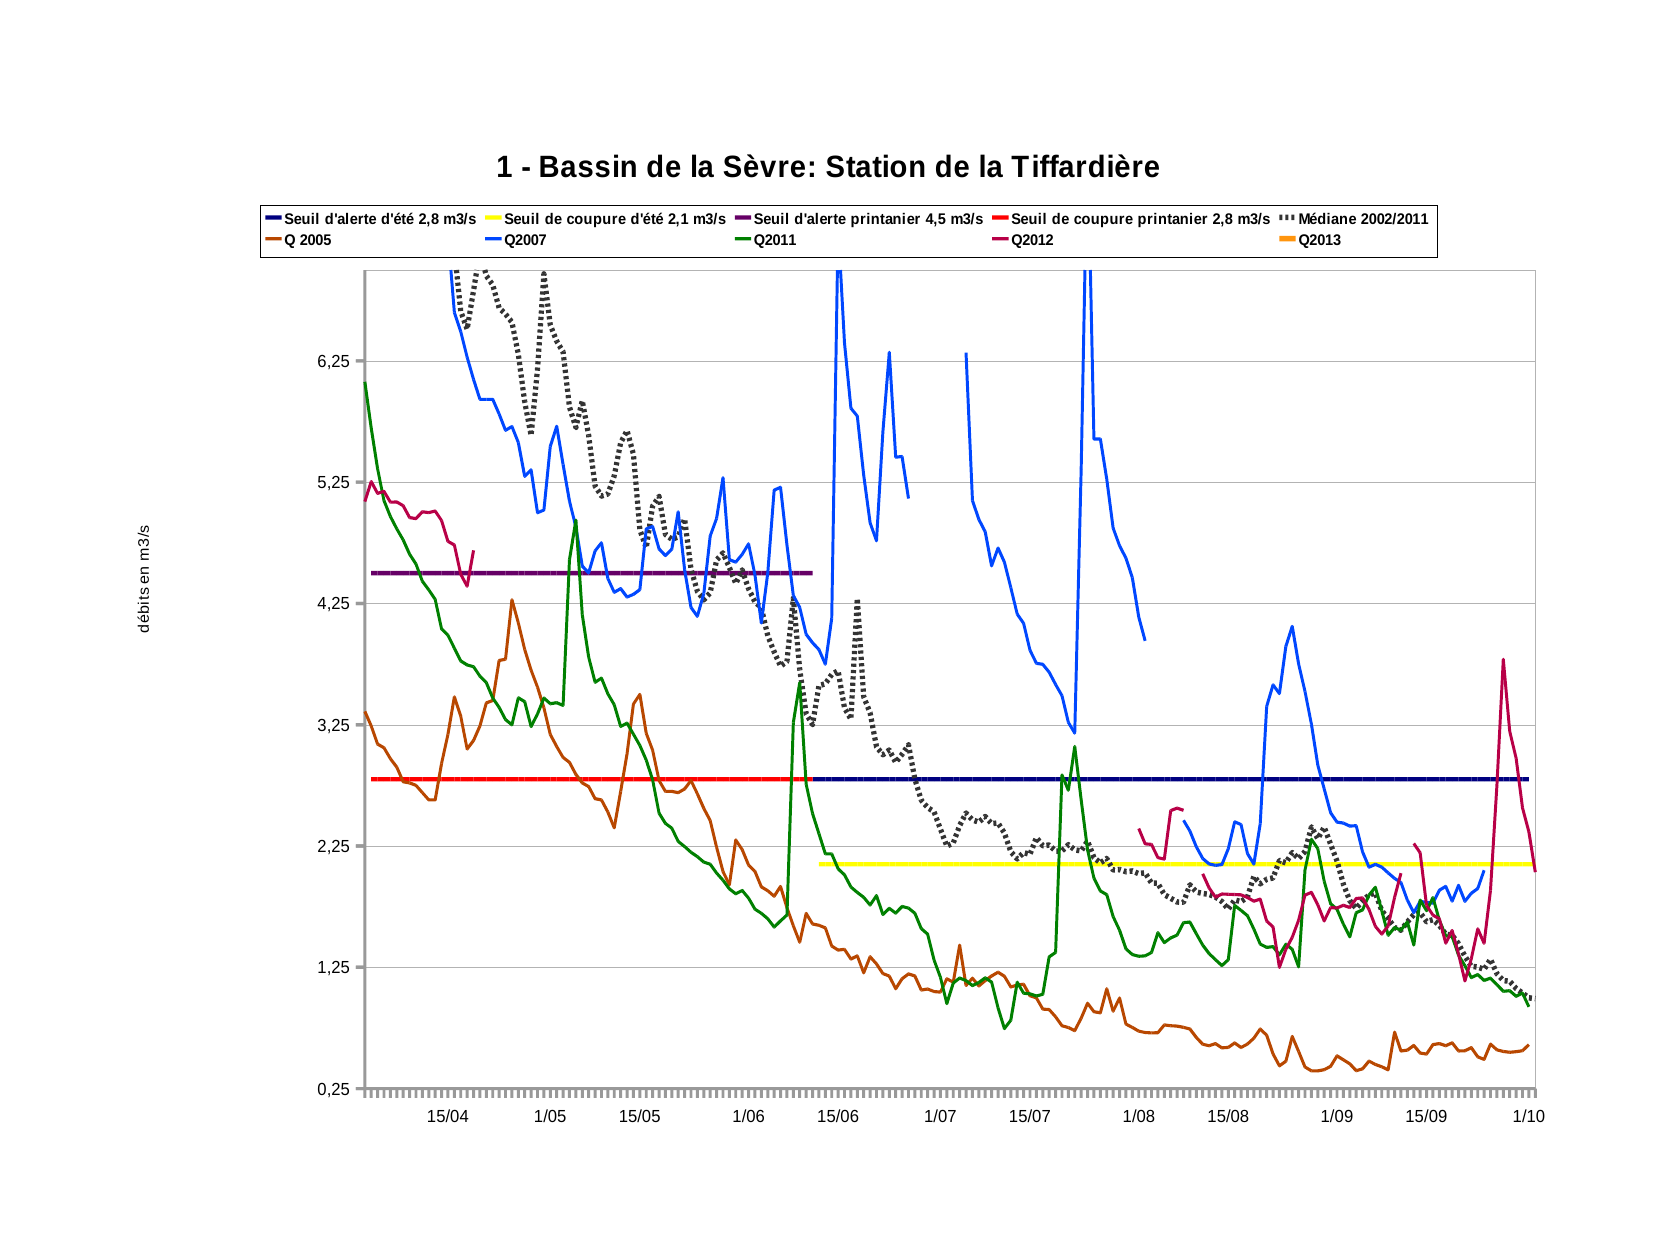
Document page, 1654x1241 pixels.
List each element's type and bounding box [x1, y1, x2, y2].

chart [93, 139, 1561, 1153]
